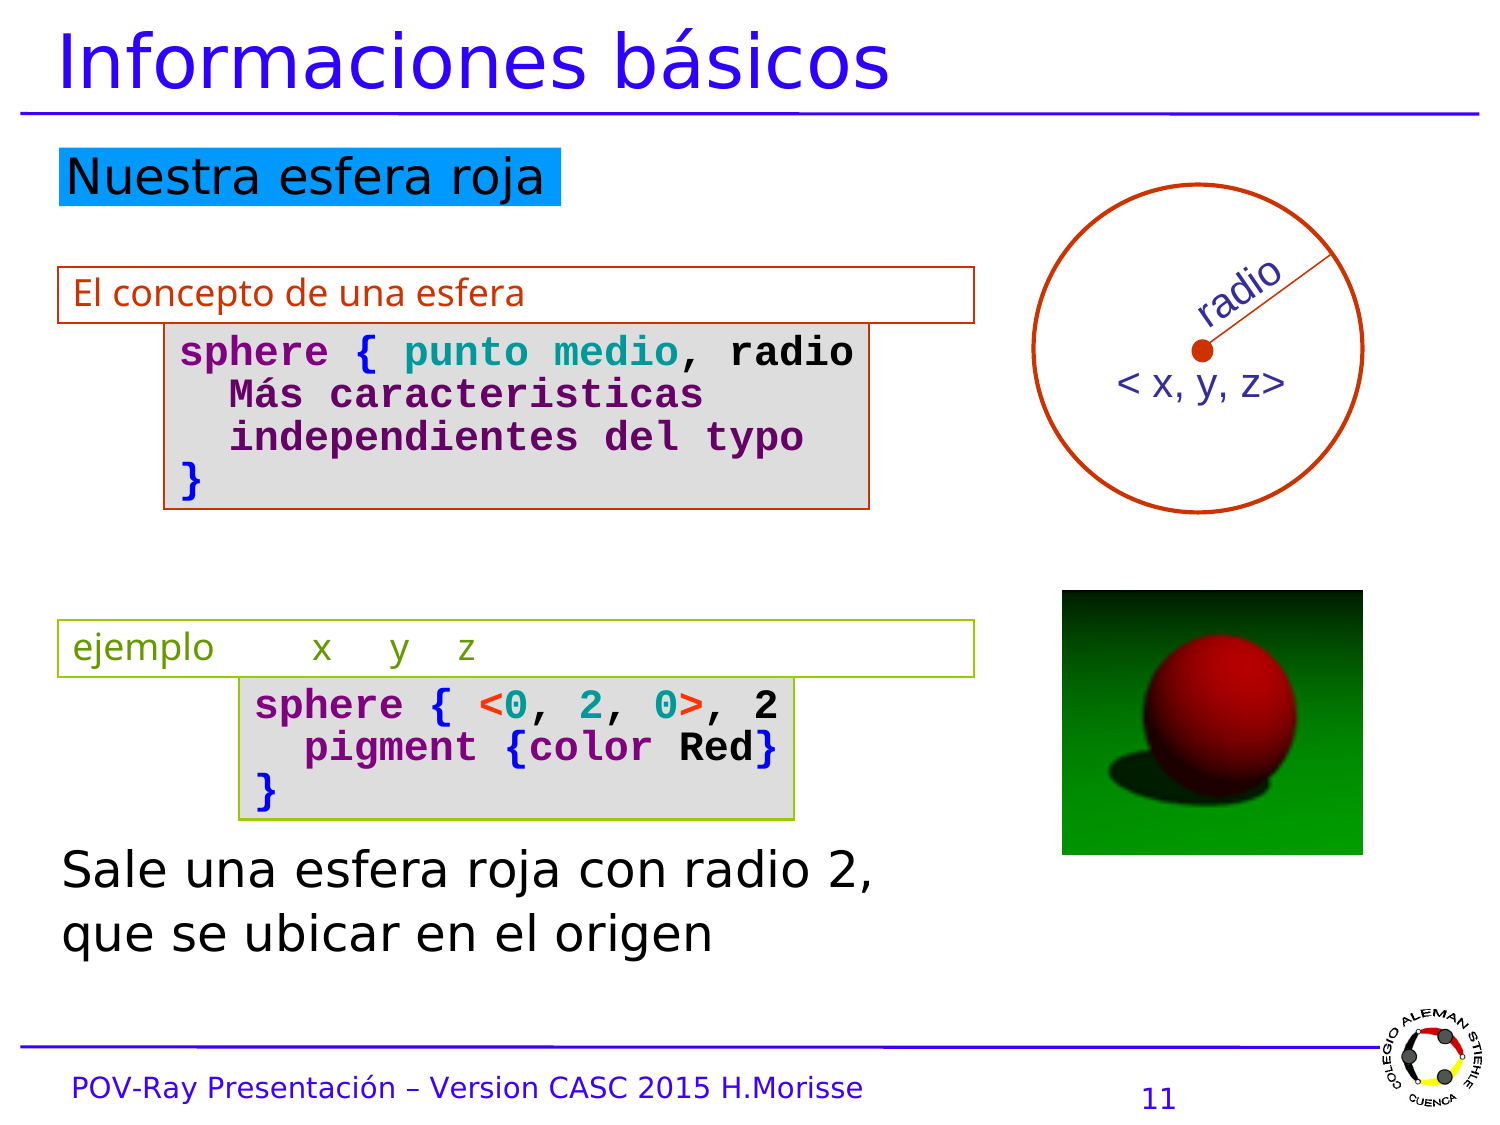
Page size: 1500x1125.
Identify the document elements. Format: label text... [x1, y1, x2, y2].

list Sale una esfera roja con radio 2, que se ubicar en el origen [47, 840, 988, 995]
picture [1380, 1004, 1486, 1110]
text_box sphere { <0, 2, 0>, 2 pigment {color Red} } [238, 677, 794, 820]
text_box [1192, 340, 1213, 362]
text_box sphere { punto medio, radio Más caracteristicas independientes del typo } [164, 324, 869, 509]
text_box ejemplo x y z [58, 620, 975, 677]
text_box < x, y, z> [1089, 359, 1315, 444]
text_box El concepto de una esfera [58, 266, 975, 324]
text_box Nuestra esfera roja [59, 147, 562, 207]
title Informaciones básicos [29, 11, 1152, 114]
picture [1062, 590, 1363, 855]
text_box radio [1182, 197, 1380, 368]
